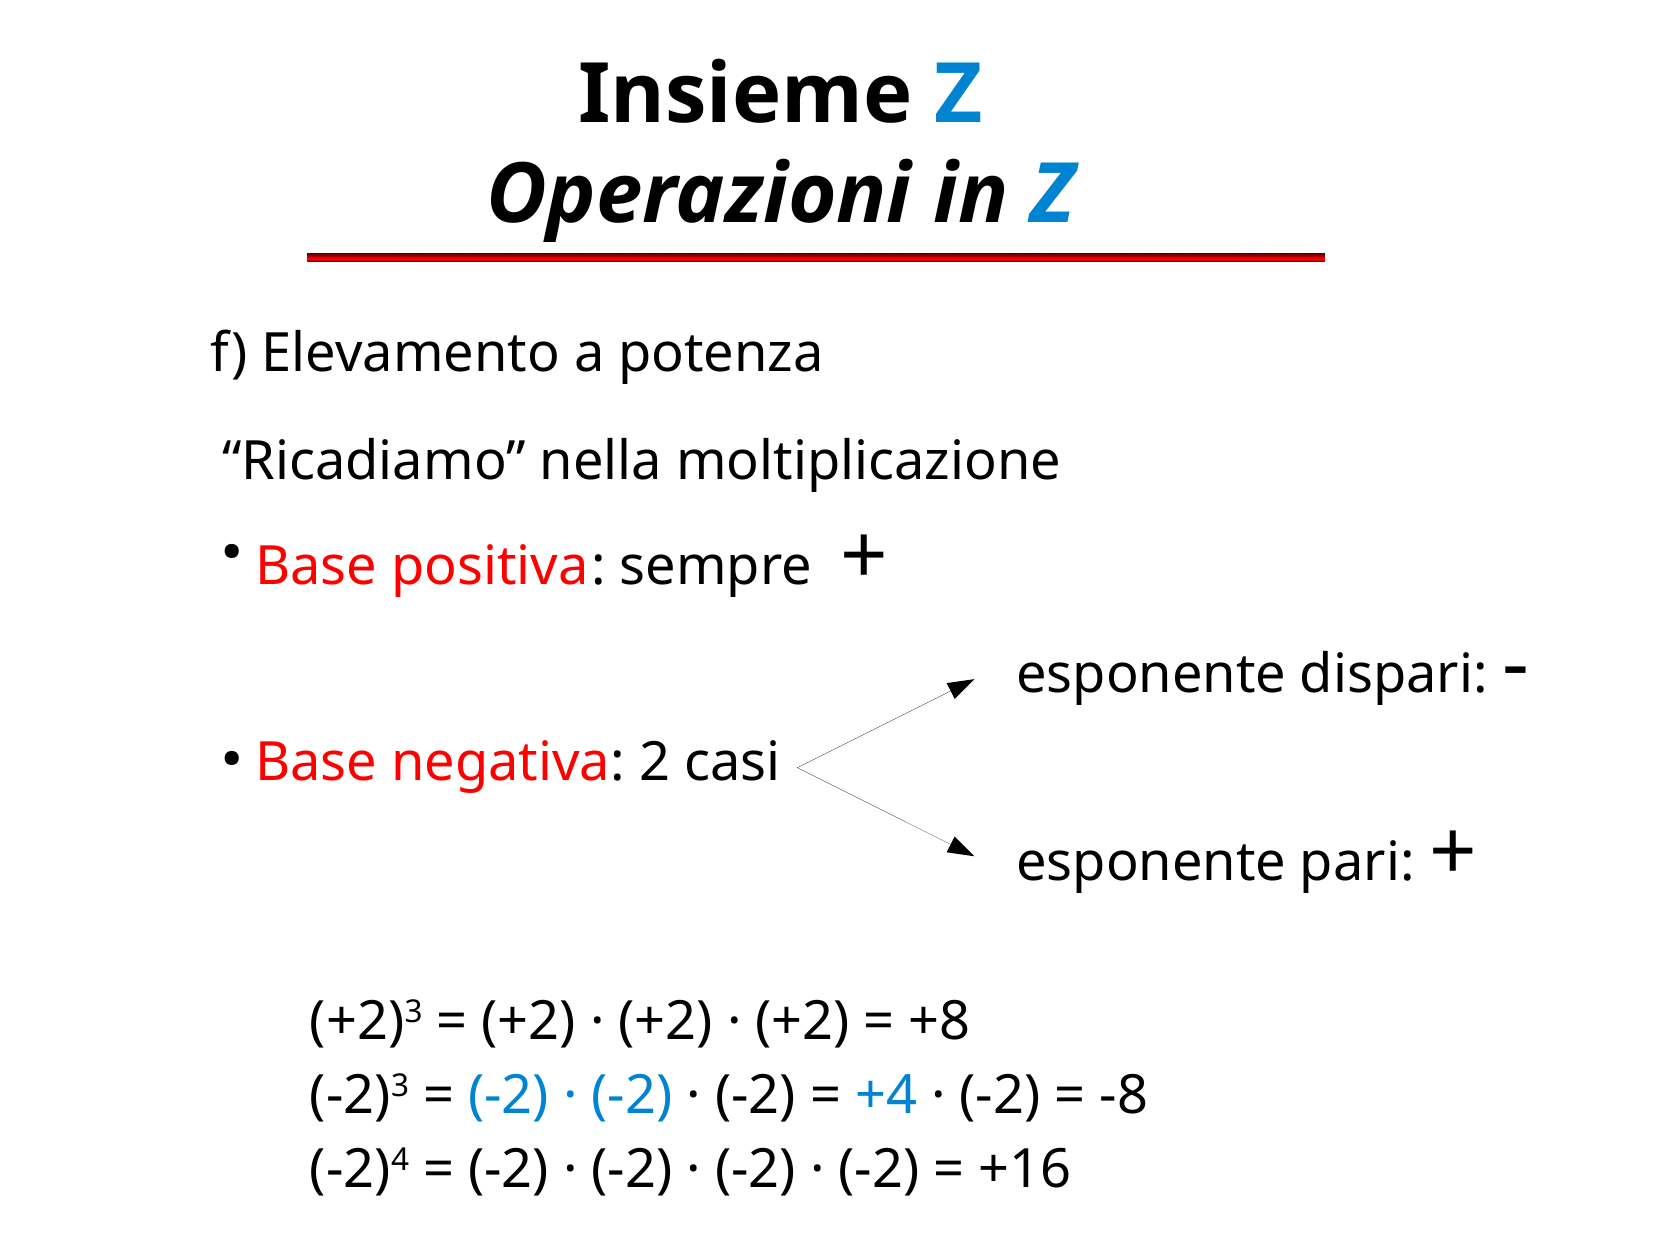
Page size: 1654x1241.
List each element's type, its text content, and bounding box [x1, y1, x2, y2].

text_box esponente dispari: - esponente pari: + [1001, 596, 1559, 995]
picture [307, 253, 1325, 262]
text_box f) Elevamento a potenza [195, 306, 835, 473]
text_box “Ricadiamo” nella moltiplicazione Base positiva : sempre + Base negativa: 2 casi [207, 414, 1409, 888]
text_box (+2)3 = (+2) · (+2) · (+2) = +8 (-2)3 = (-2) · (-2) · (-2) = +4 · (-2) = -8 (-2)4 = (-2) · (-2) · (-2) · (-2) = +16 [295, 974, 1418, 1216]
title Insieme Z Operazioni in Z [116, 31, 1467, 247]
